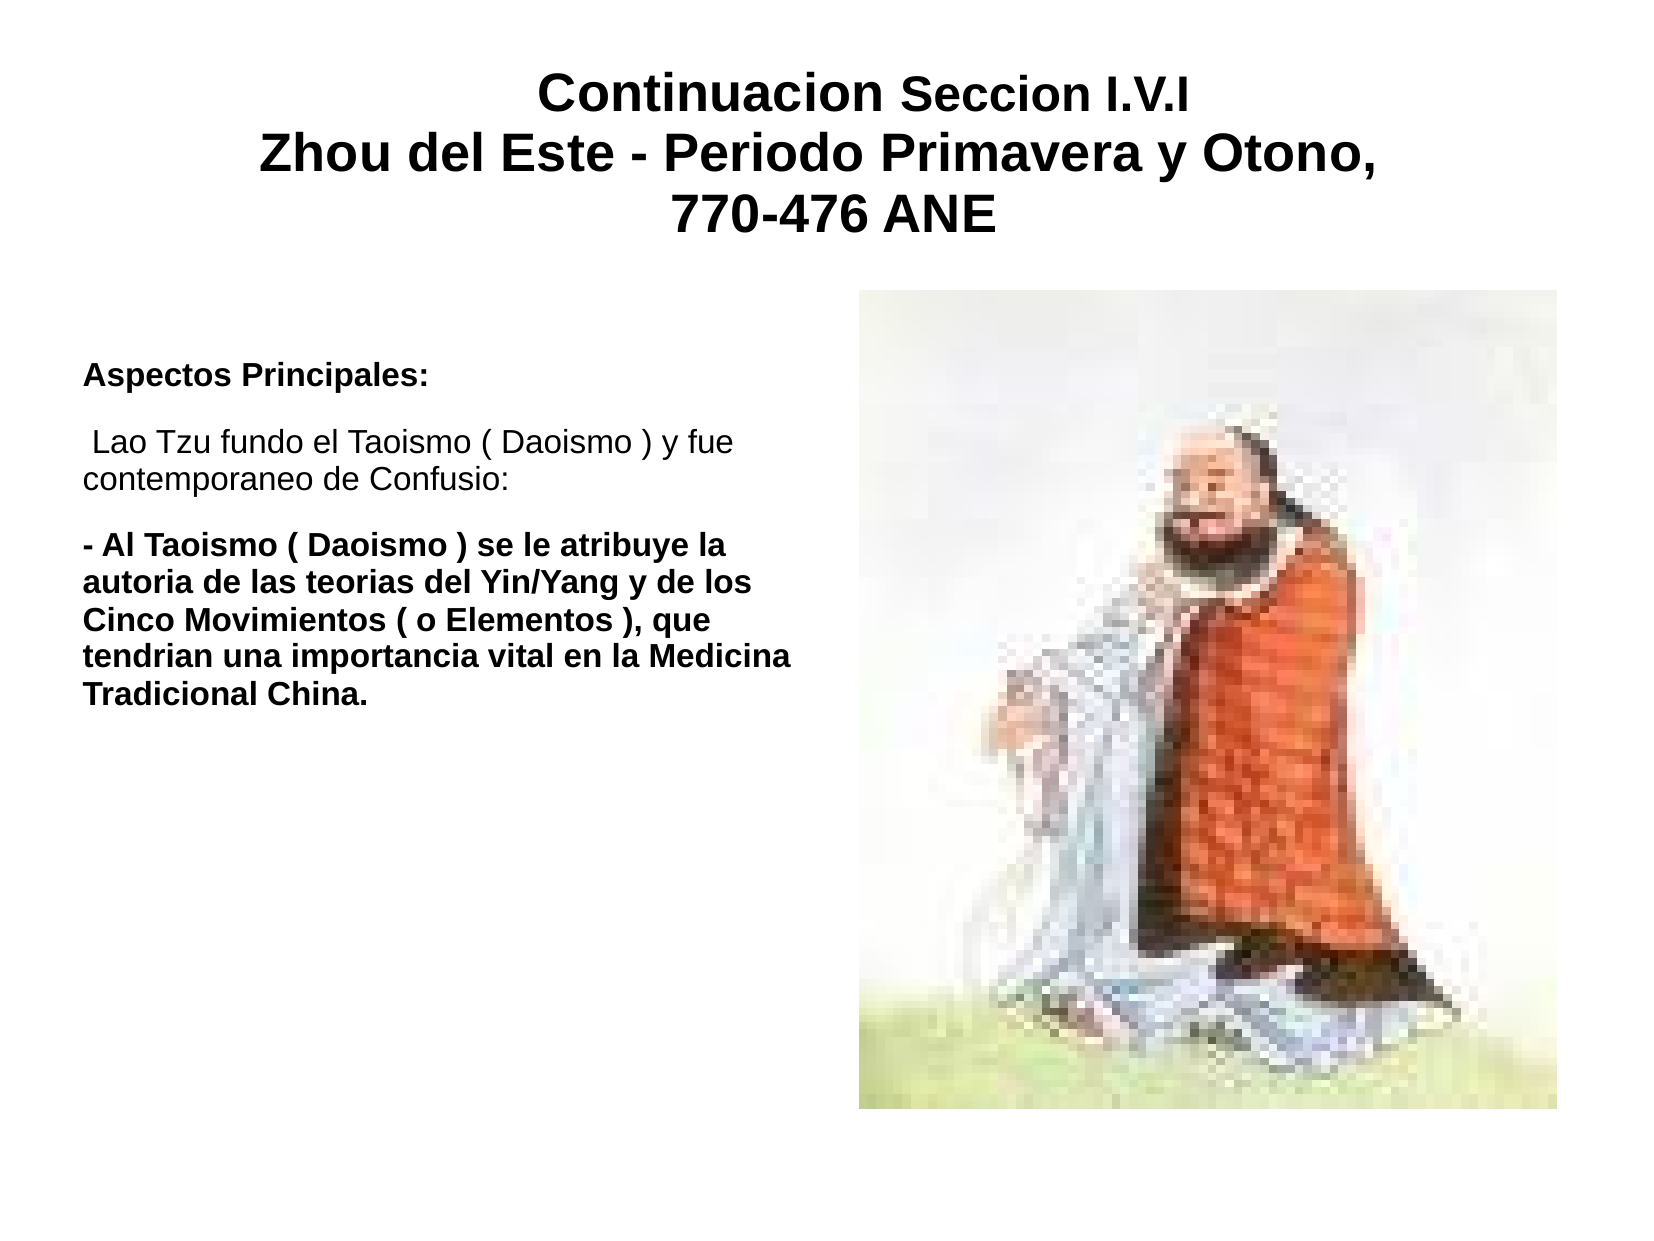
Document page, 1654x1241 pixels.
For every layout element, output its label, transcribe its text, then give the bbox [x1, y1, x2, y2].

picture [859, 290, 1557, 1109]
list Aspectos Principales: Lao Tzu fundo el Taoismo ( Daoismo ) y fue contemporaneo de Confusio: - Al Taoismo ( Daoismo ) se le atribuye la autoria de las teorias del Yin/Yang y de los Cinco Movimientos ( o Elementos ), que tendrian una importancia vital en la Medicina Tradicional China. [82, 290, 809, 1094]
title Continuacion Seccion I.V.I Zhou del Este - Periodo Primavera y Otono, 770-476 ANE [82, 56, 1571, 250]
